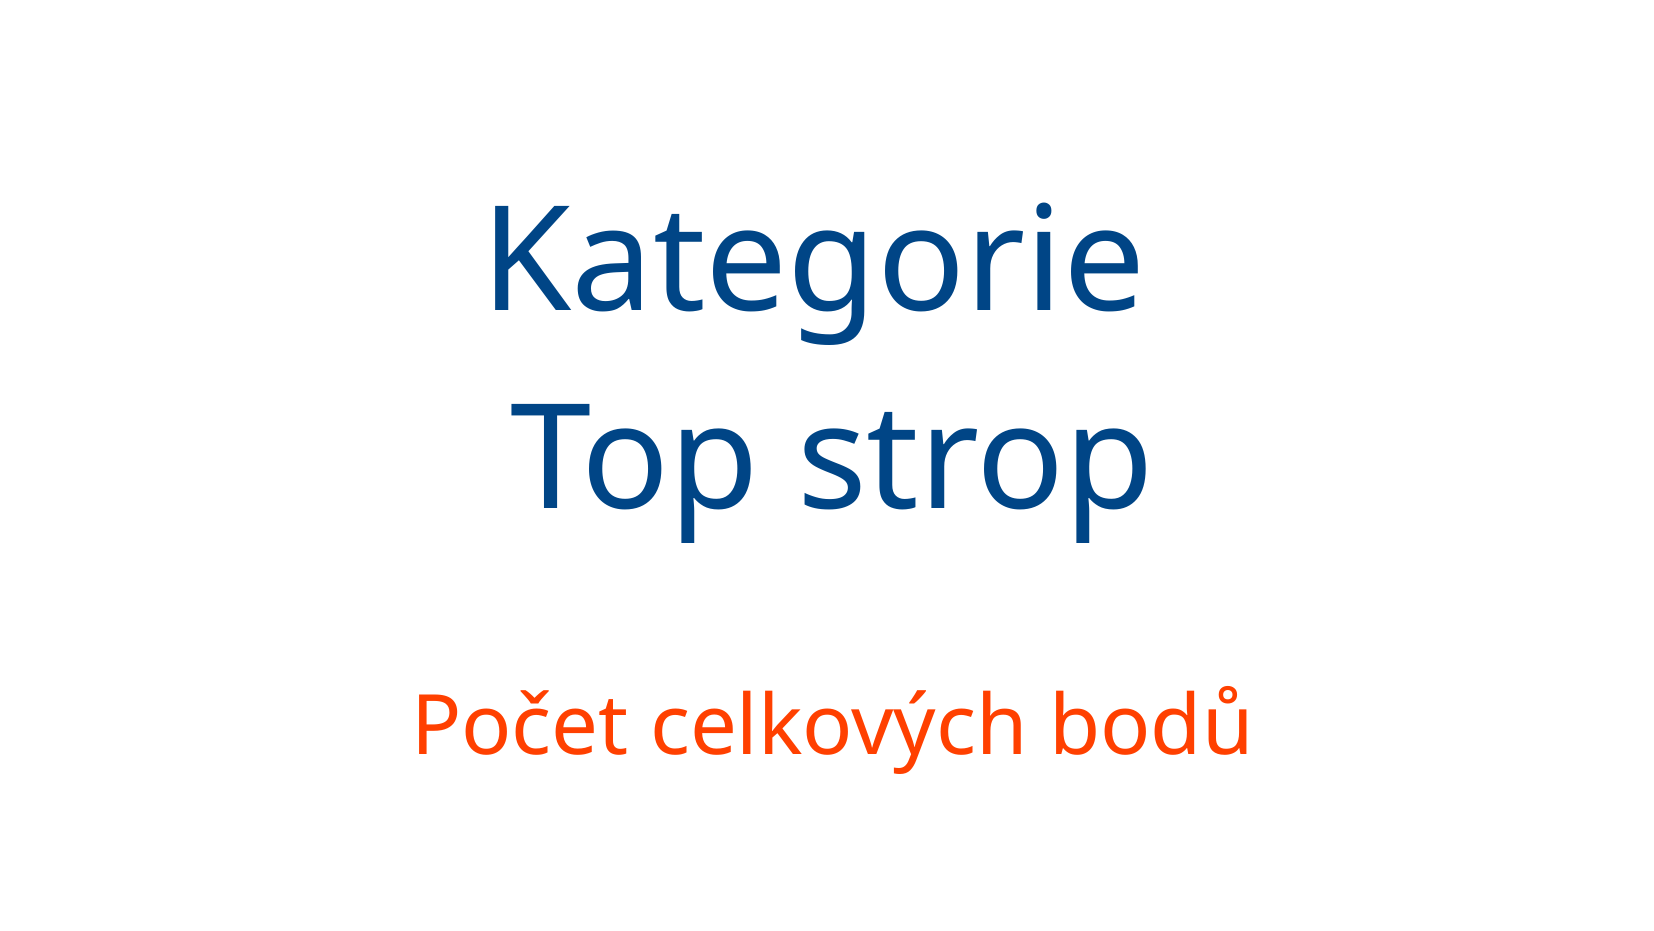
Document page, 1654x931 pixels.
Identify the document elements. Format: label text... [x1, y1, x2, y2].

subtitle Kategorie Top strop Počet celkových bodů [88, 106, 1577, 827]
